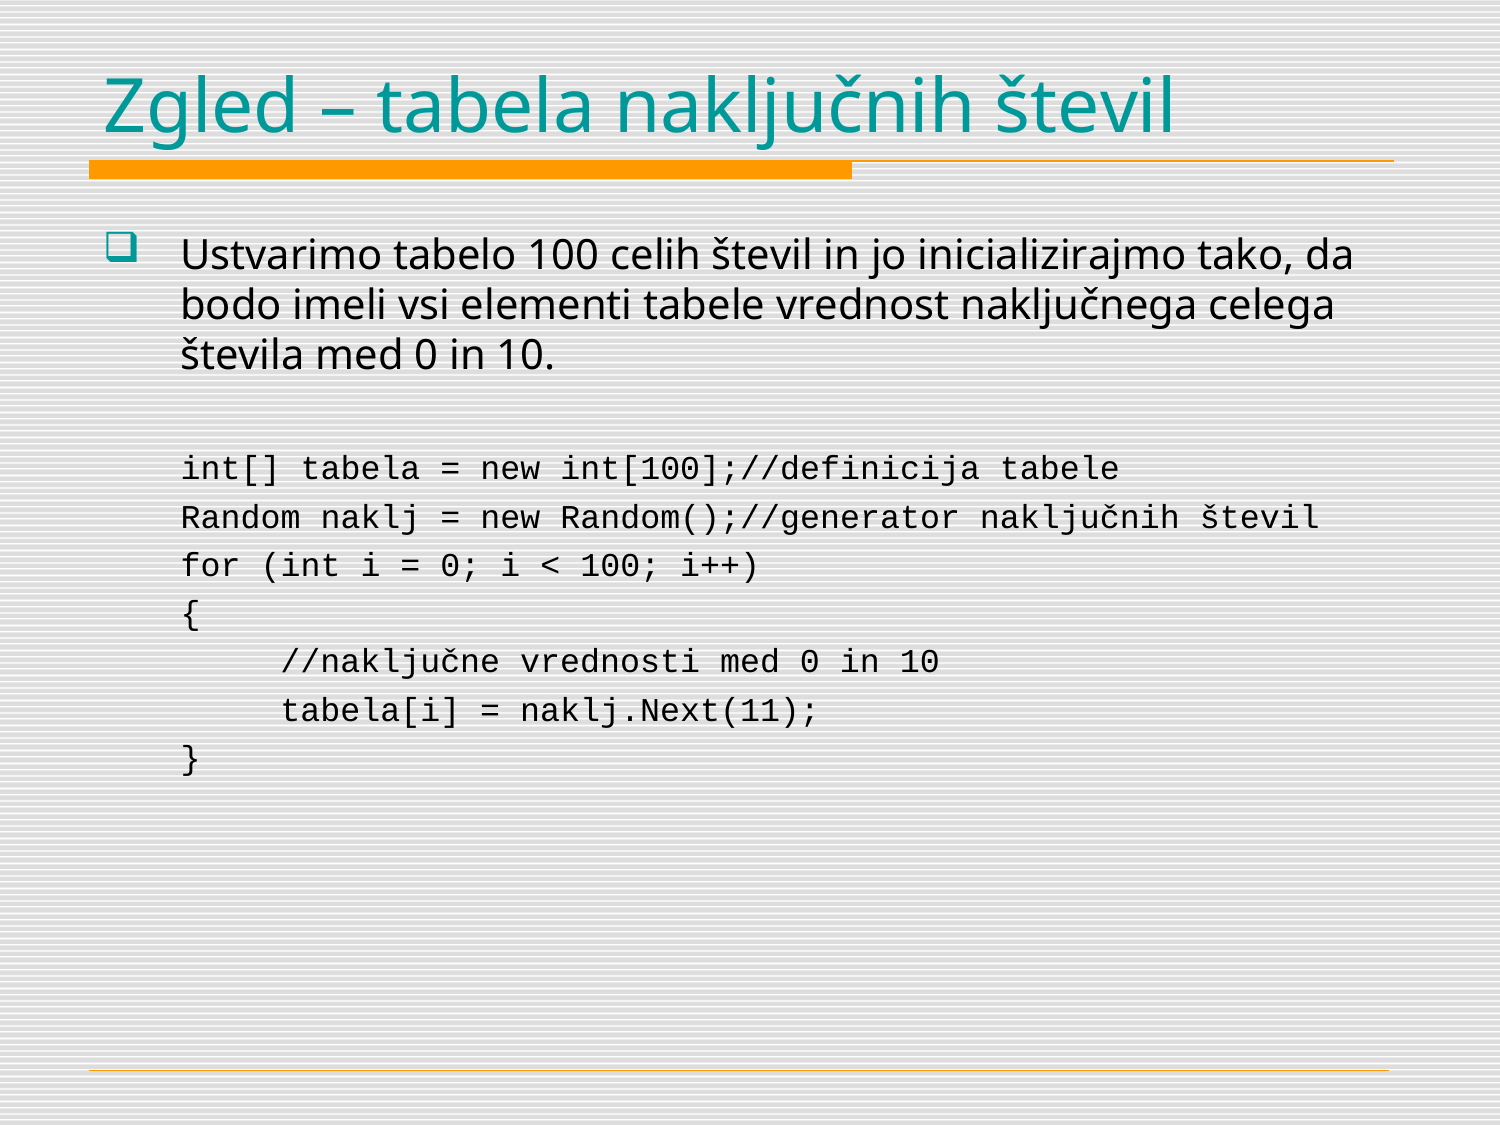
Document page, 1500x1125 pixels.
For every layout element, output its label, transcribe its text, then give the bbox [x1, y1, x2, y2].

title Zgled – tabela naključnih števil [88, 42, 1401, 155]
picture [0, 0, 1500, 1125]
list Ustvarimo tabelo 100 celih števil in jo inicializirajmo tako, da bodo imeli vsi elementi tabele vrednost naključnega celega števila med 0 in 10. int[] tabela = new int[100];//definicija tabele Random naklj = new Random();//generator naključnih števil for (int i = 0; i < 100; i++) { //naključne vrednosti med 0 in 10 tabela[i] = naklj.Next(11); } [88, 220, 1401, 1059]
